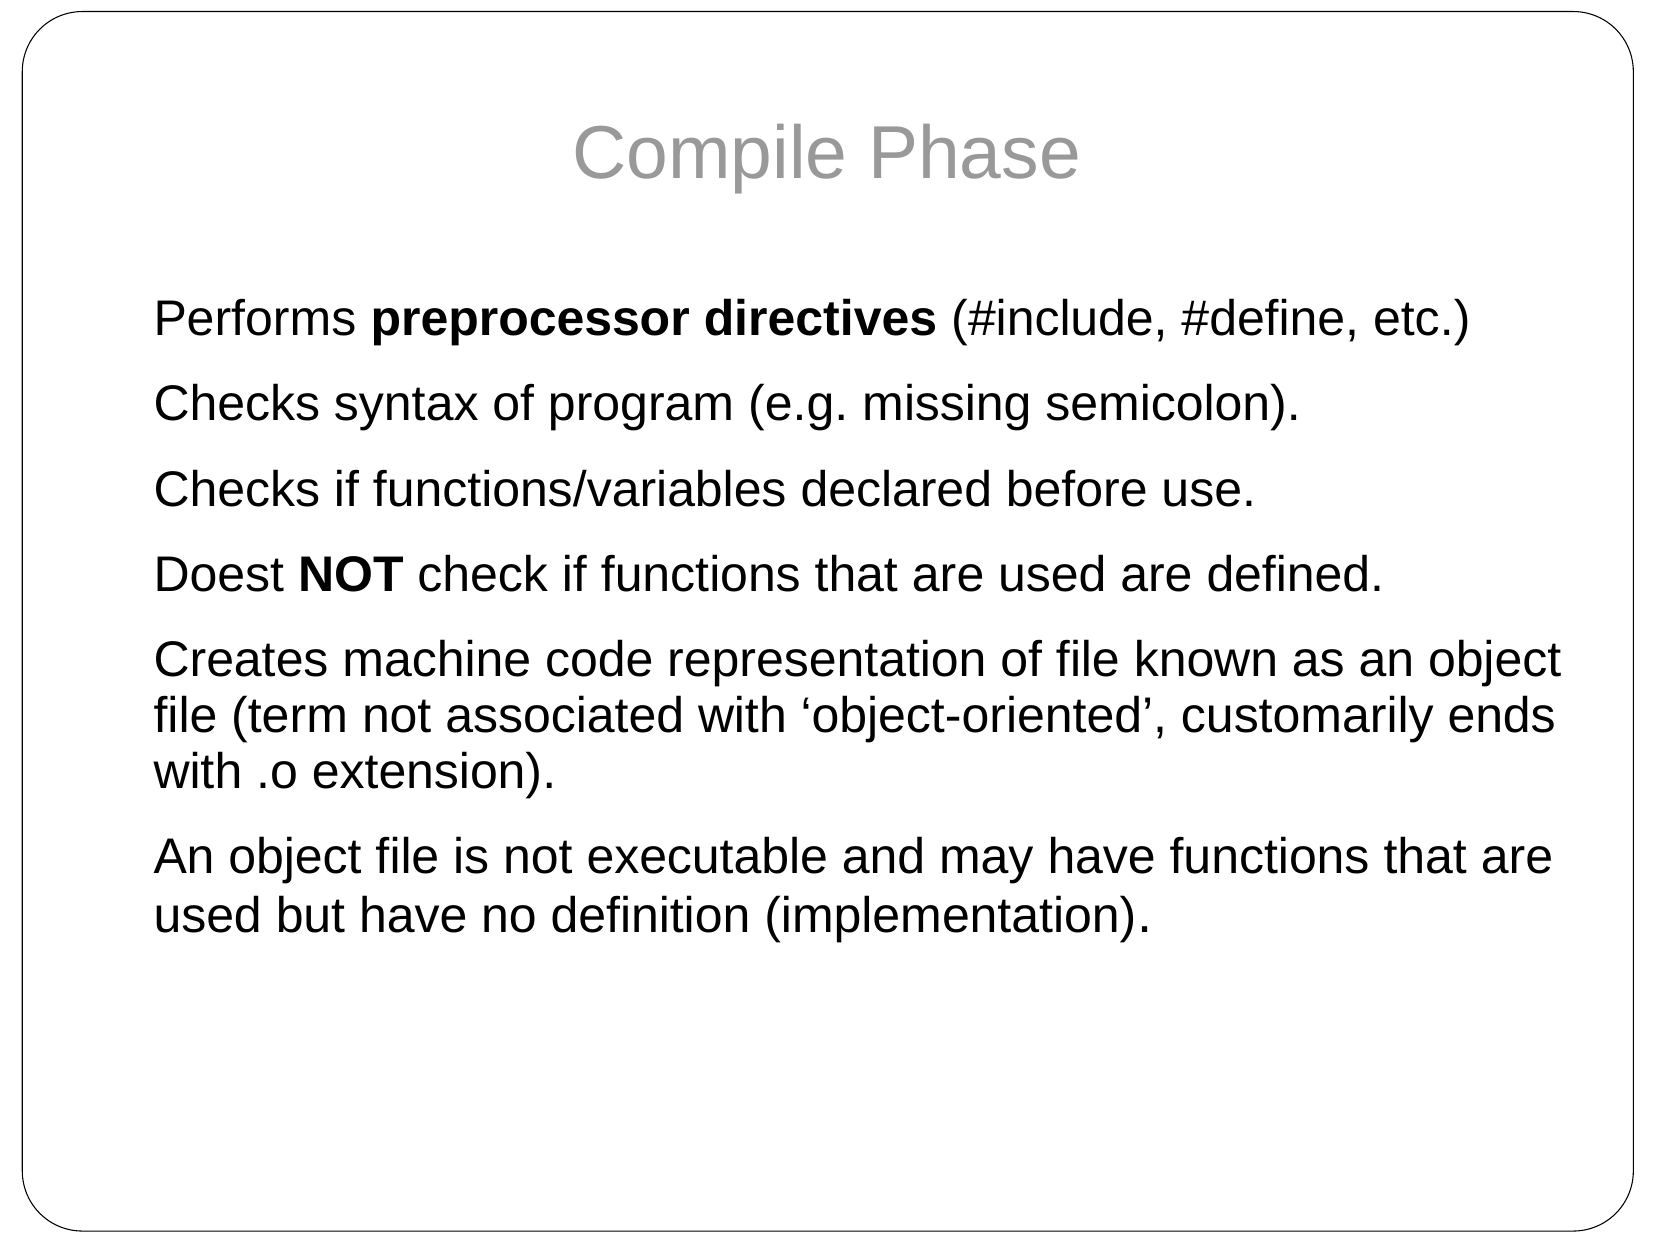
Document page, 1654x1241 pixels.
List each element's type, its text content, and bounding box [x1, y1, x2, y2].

title Compile Phase [82, 56, 1571, 250]
list Performs preprocessor directives (#include, #define, etc.) Checks syntax of program (e.g. missing semicolon). Checks if functions/variables declared before use. Doest NOT check if functions that are used are defined. Creates machine code representation of file known as an object file (term not associated with ‘object-oriented’, customarily ends with .o extension). An object file is not executable and may have functions that are used but have no definition (implementation). [82, 290, 1571, 1109]
